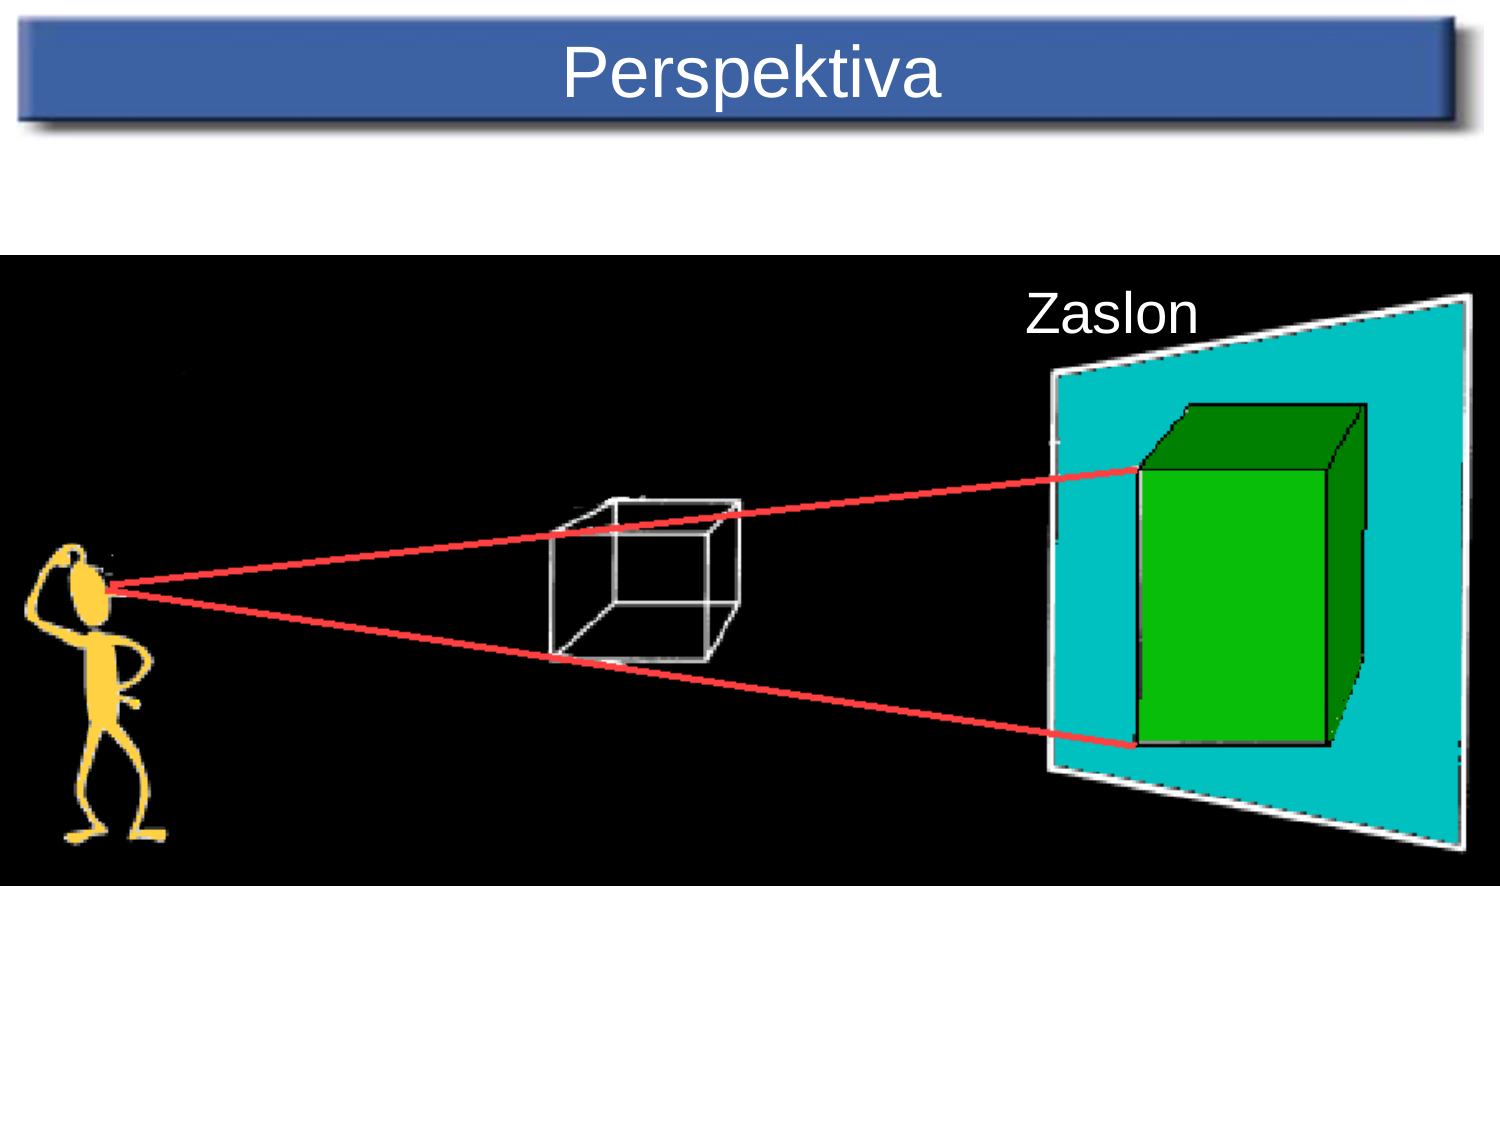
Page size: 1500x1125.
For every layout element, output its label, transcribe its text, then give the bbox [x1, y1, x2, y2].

title Perspektiva [76, 0, 1427, 138]
picture [0, 255, 1500, 886]
picture [16, 13, 1484, 141]
text_box Zaslon [1010, 267, 1216, 353]
